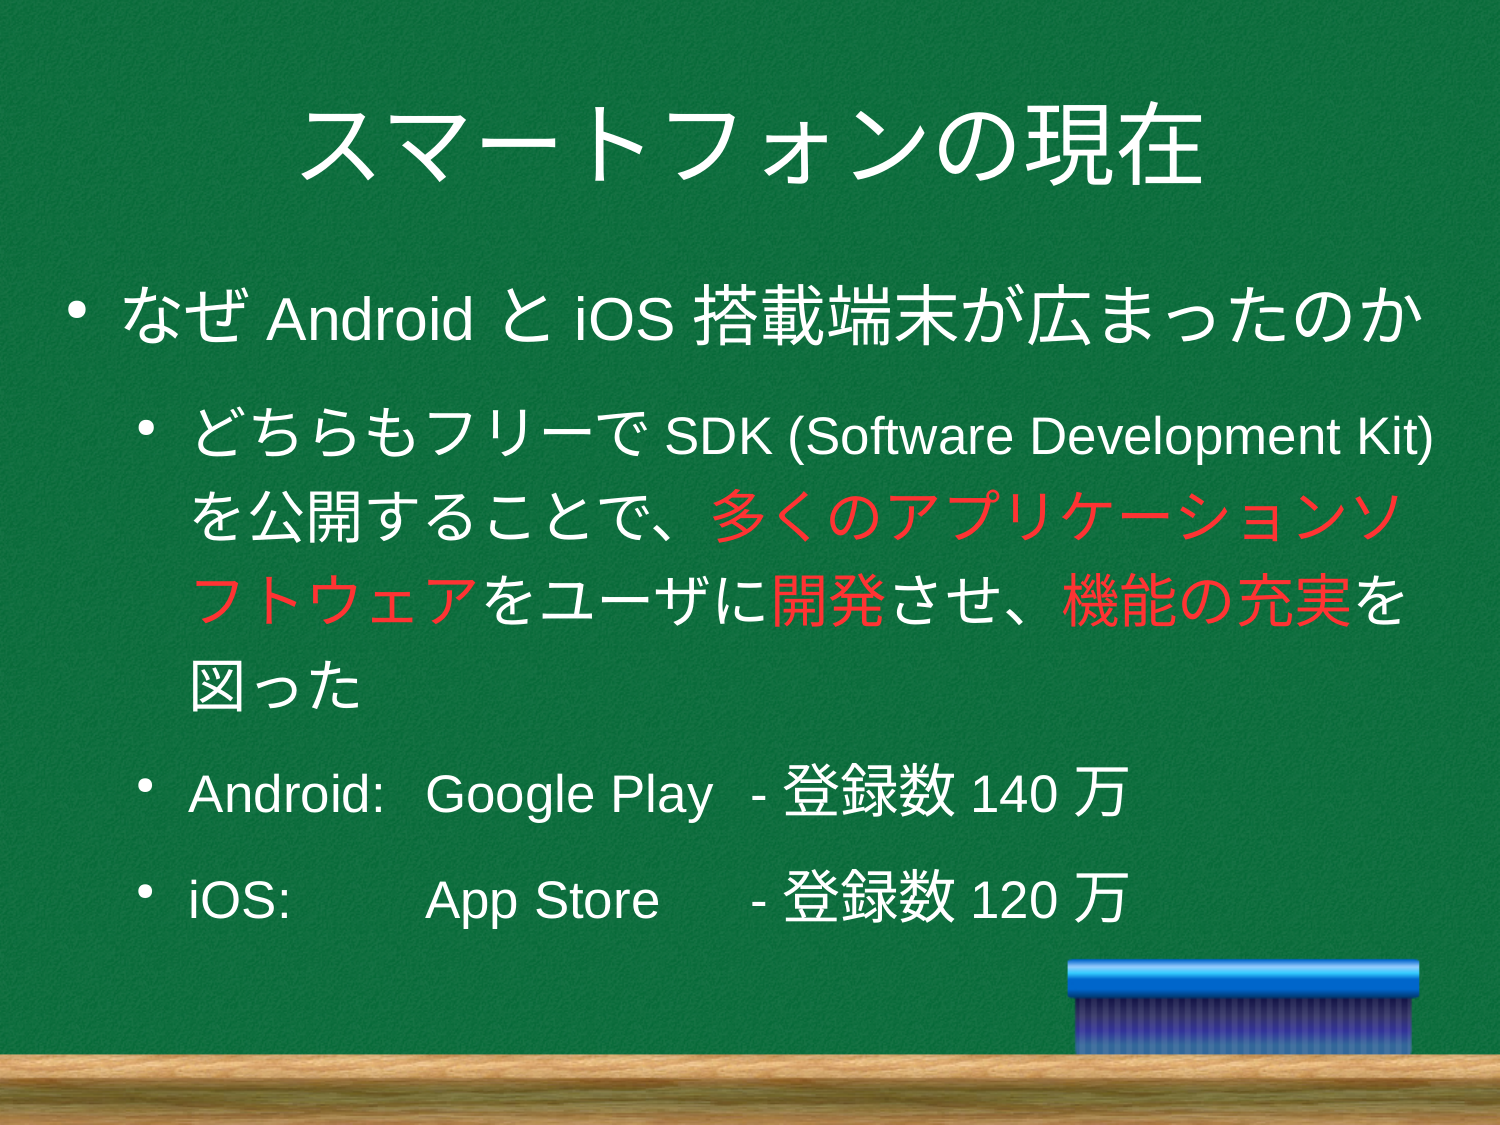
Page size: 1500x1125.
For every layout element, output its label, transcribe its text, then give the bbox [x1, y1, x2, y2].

picture [0, 0, 1500, 1125]
title スマートフォンの現在 [75, 44, 1425, 233]
list なぜ Android と iOS 搭載端末が広まったのか どちらもフリーで SDK (Software Development Kit)を公開することで、多くのアプリケーションソフトウェアをユーザに開発させ、機能の充実を図った Android: Google Play - 登録数 140 万 iOS: App Store - 登録数 120 万 [47, 263, 1465, 916]
